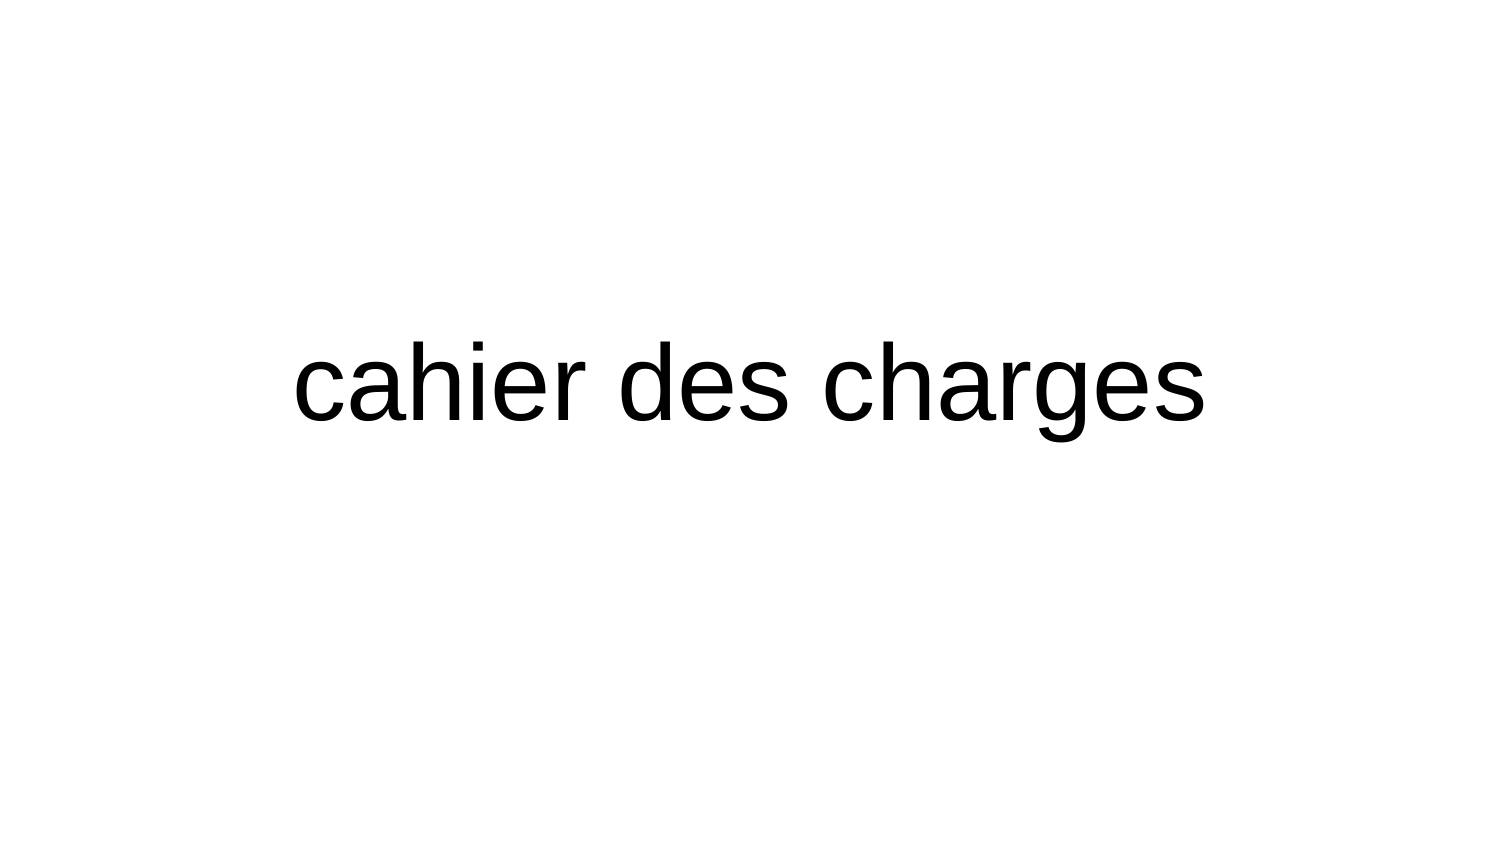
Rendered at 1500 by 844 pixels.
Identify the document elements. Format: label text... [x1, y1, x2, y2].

title cahier des charges [51, 122, 1449, 459]
